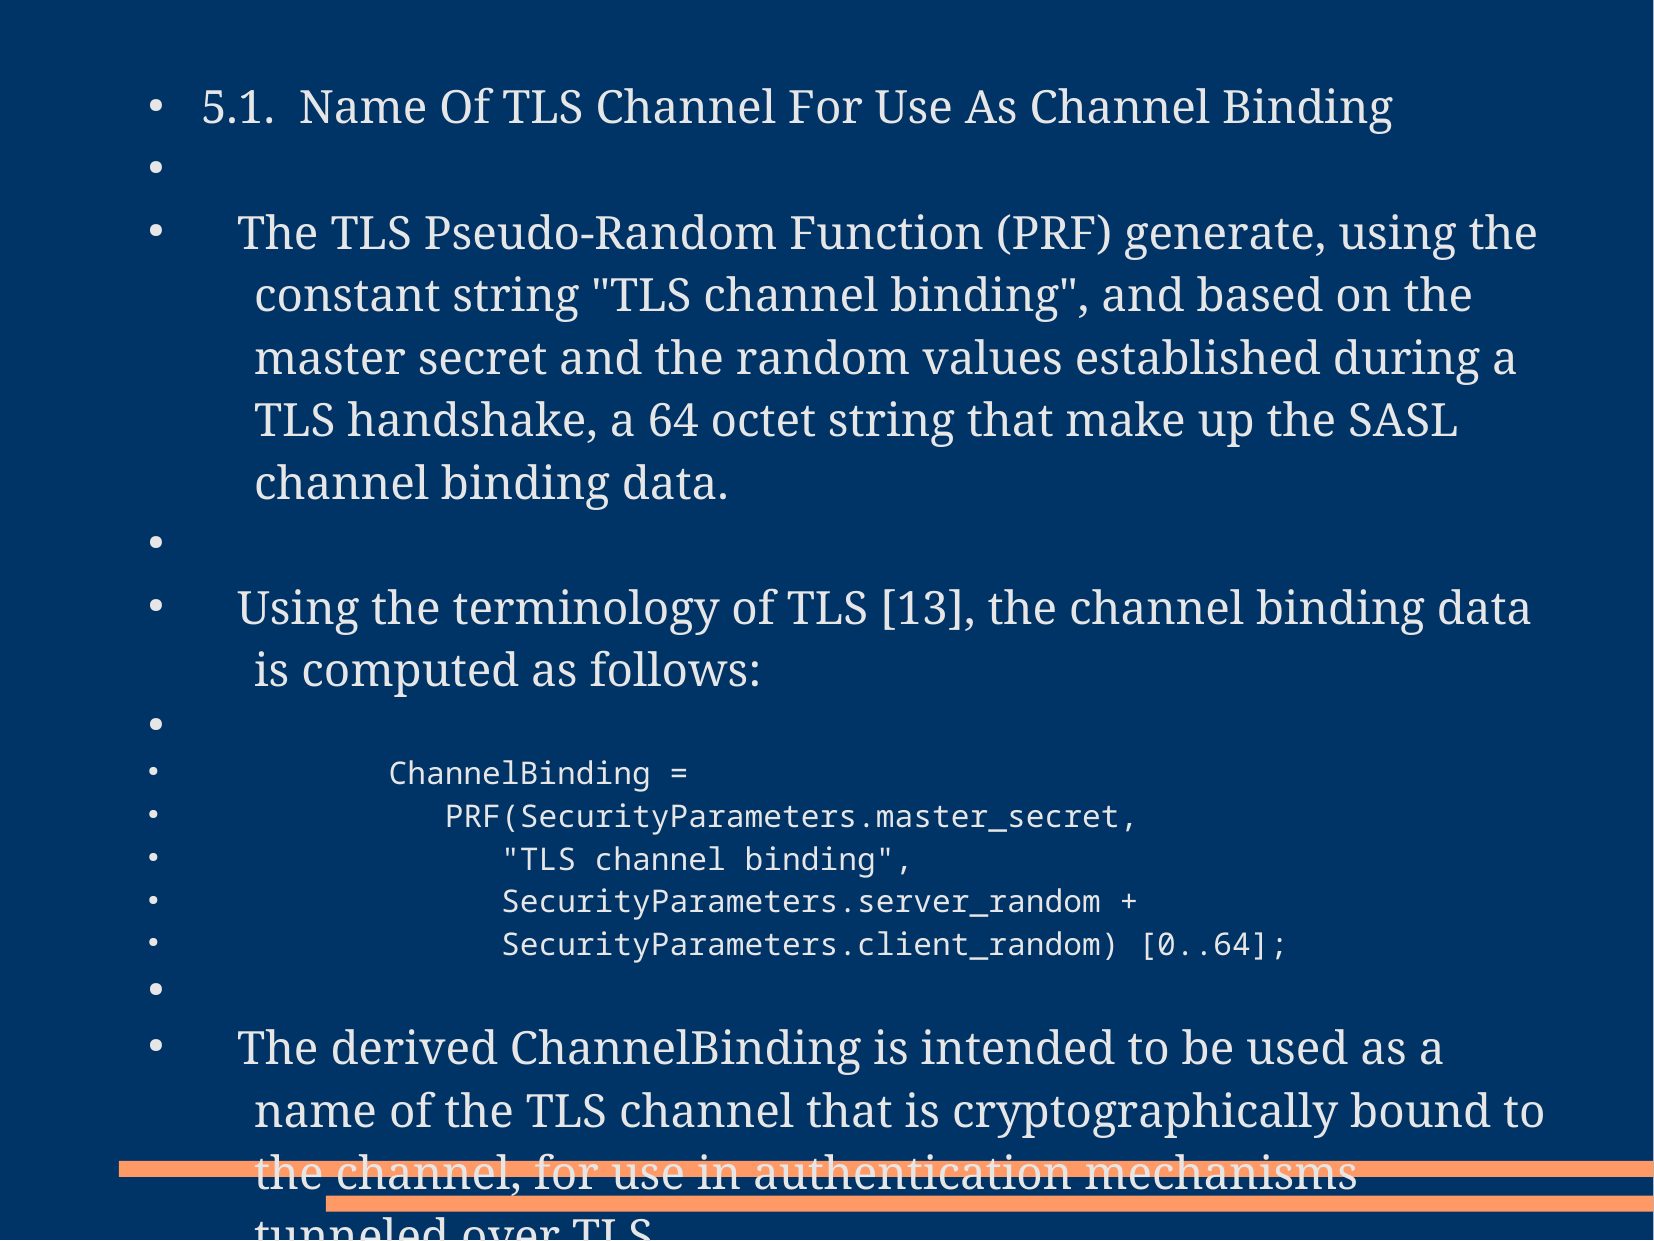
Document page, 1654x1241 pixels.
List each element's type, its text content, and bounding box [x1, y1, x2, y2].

list 5.1. Name Of TLS Channel For Use As Channel Binding The TLS Pseudo-Random Function (PRF) generate, using the constant string "TLS channel binding", and based on the master secret and the random values established during a TLS handshake, a 64 octet string that make up the SASL channel binding data. Using the terminology of TLS [13], the channel binding data is computed as follows: ChannelBinding = PRF(SecurityParameters.master_secret, "TLS channel binding", SecurityParameters.server_random + SecurityParameters.client_random) [0..64]; The derived ChannelBinding is intended to be used as a name of the TLS channel that is cryptographically bound to the channel, for use in authentication mechanisms tunneled over TLS. [112, 75, 1552, 1131]
